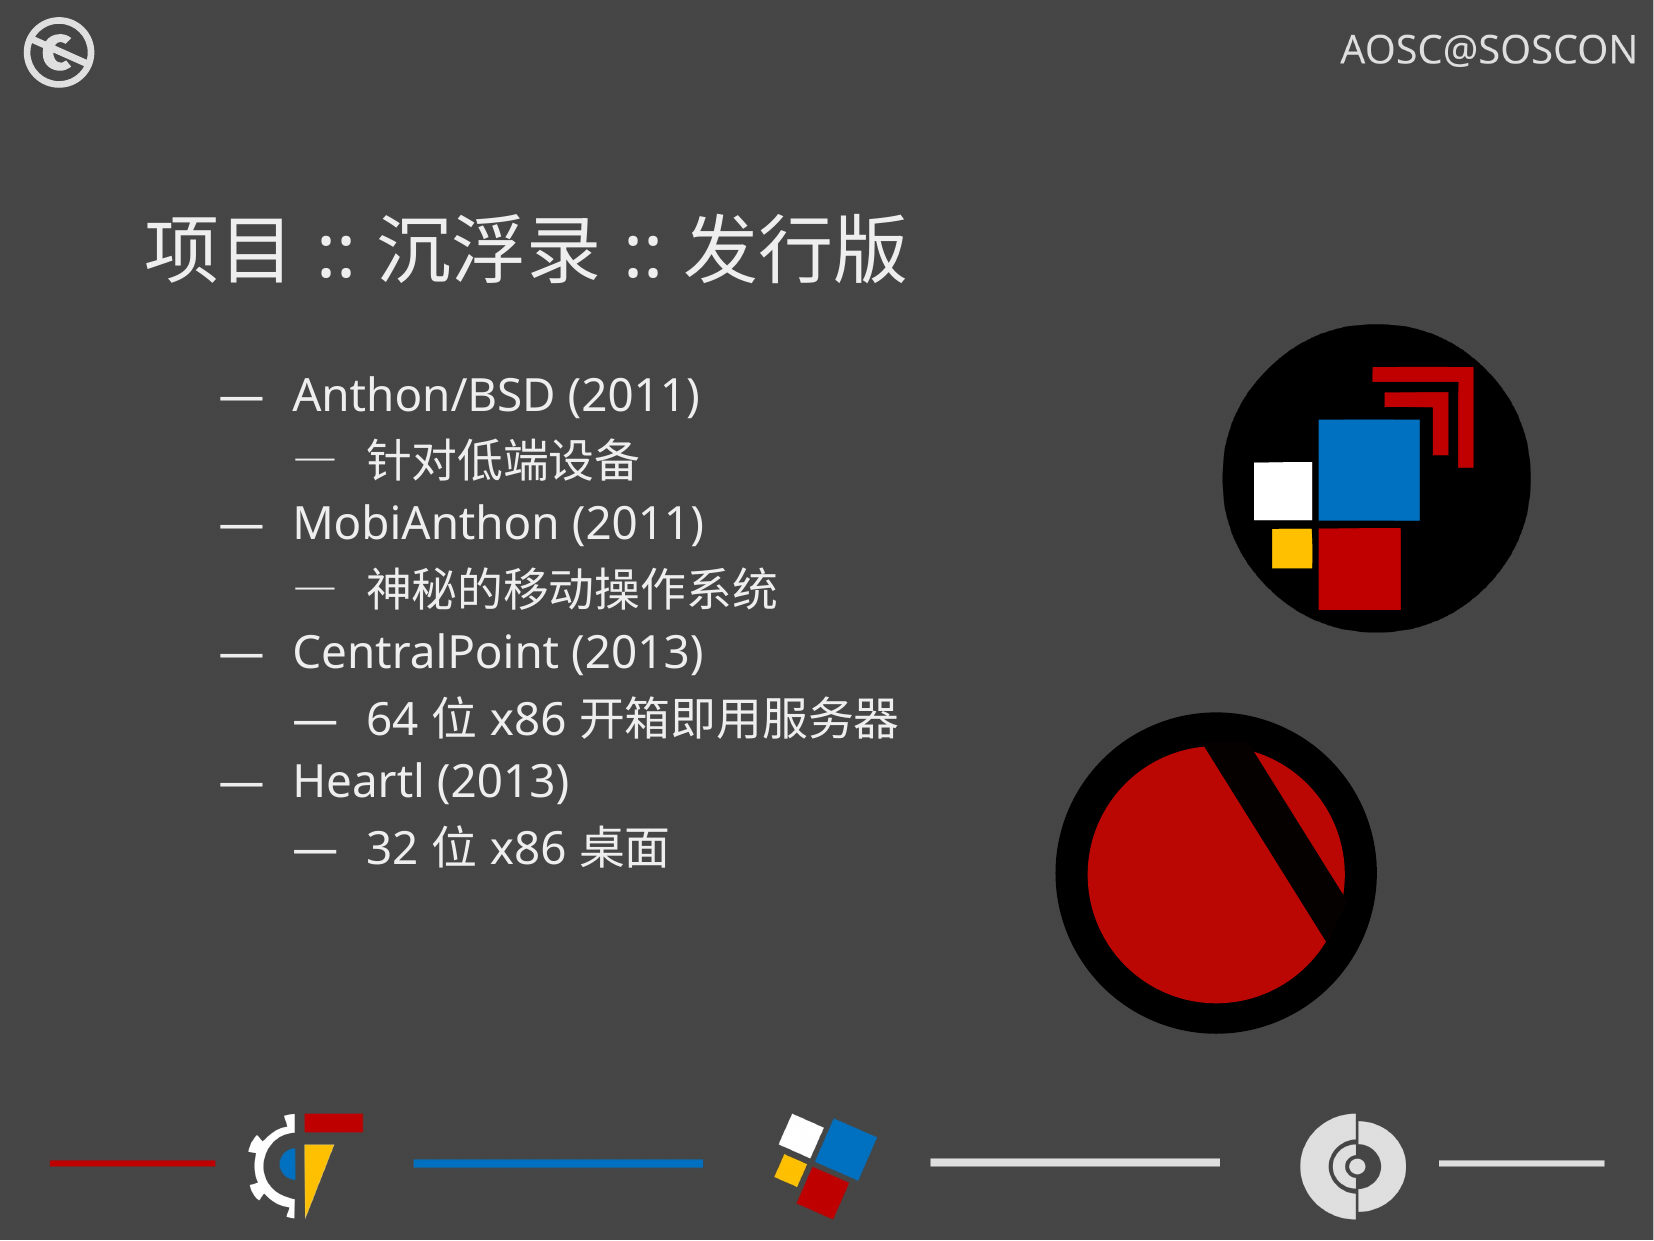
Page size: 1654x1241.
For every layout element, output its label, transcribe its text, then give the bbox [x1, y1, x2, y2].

text_box 项目::沉浮录::发行版 — Anthon/BSD (2011) — 针对低端设备 — MobiAnthon (2011) — 神秘的移动操作系统 — CentralPoint (2013) — 64位x86开箱即用服务器 — Heartl (2013) — 32位x86桌面 [129, 183, 1536, 1028]
picture [0, 0, 1654, 1240]
